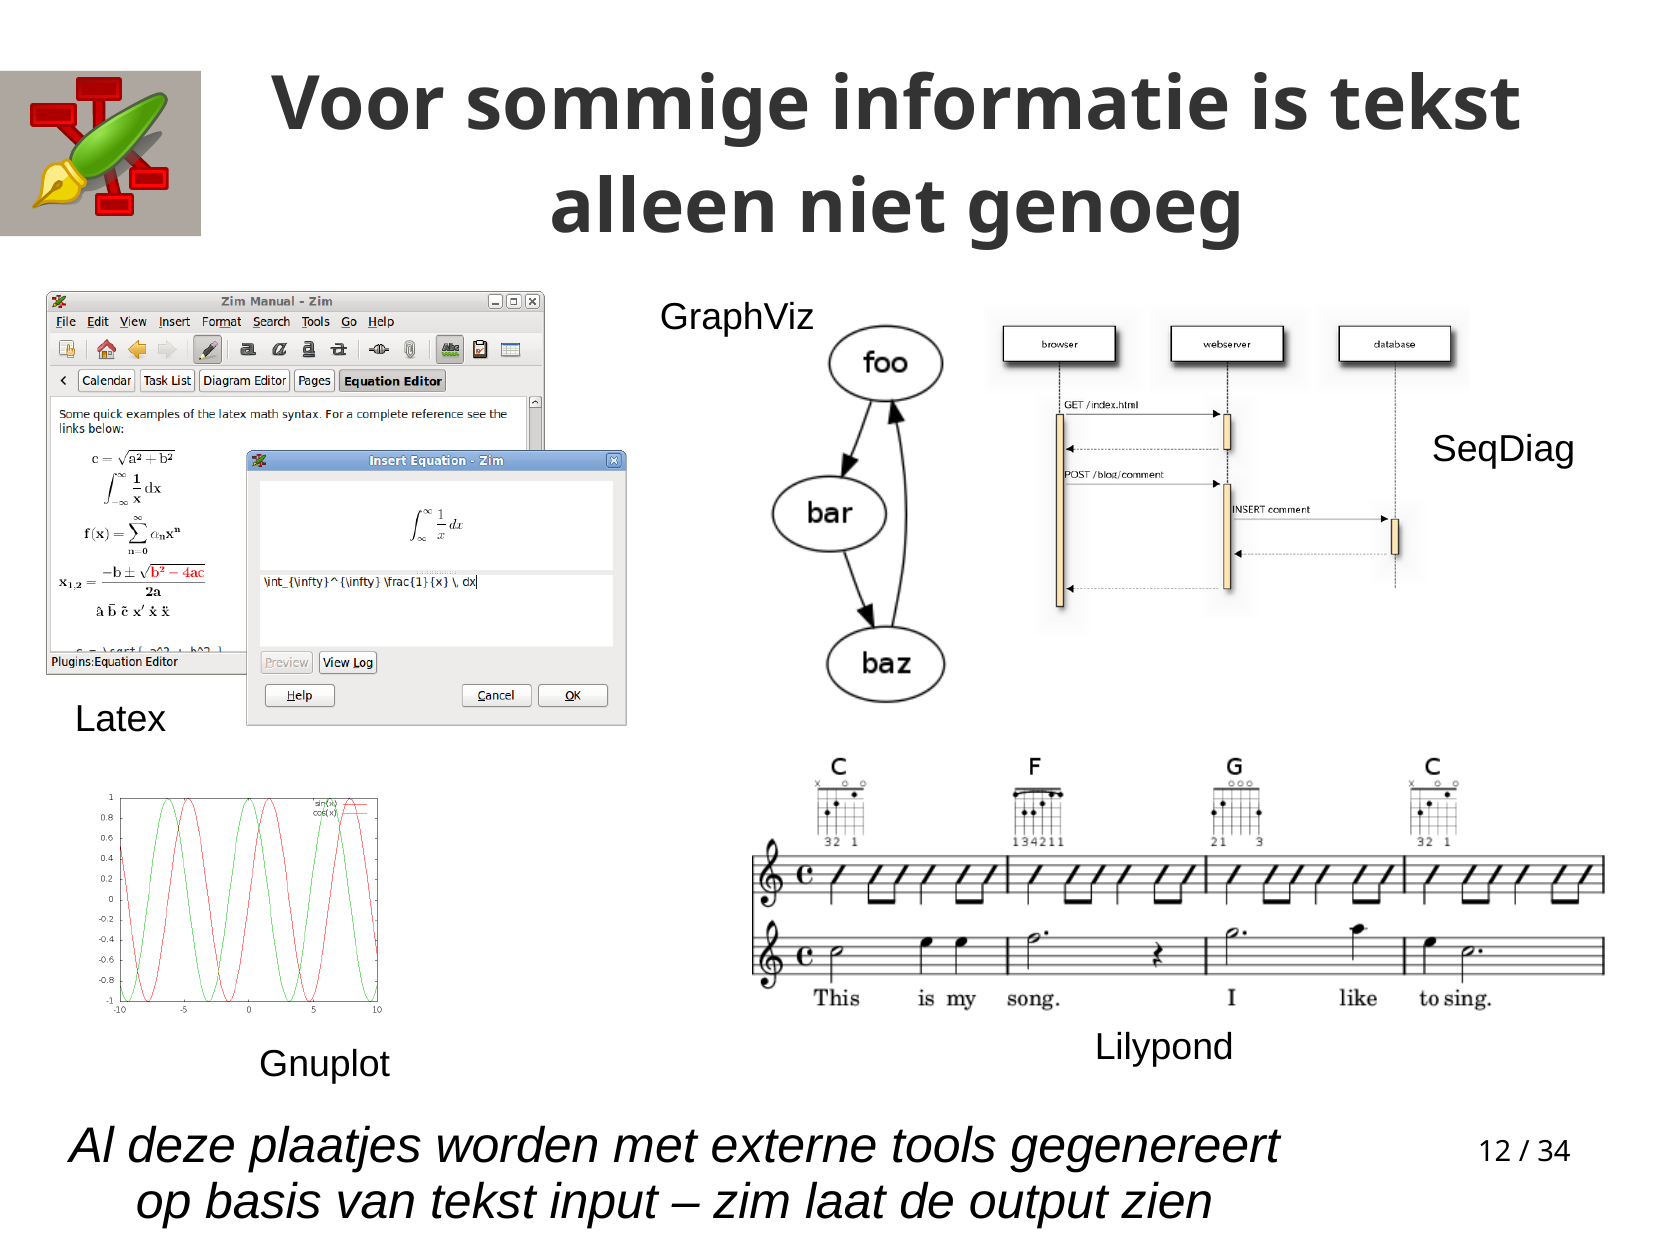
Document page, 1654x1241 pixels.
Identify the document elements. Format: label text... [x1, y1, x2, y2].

text_box Lilypond [1080, 1018, 1249, 1076]
title Voor sommige informatie is tekst alleen niet genoeg [224, 47, 1571, 257]
text_box SeqDiag [1417, 420, 1591, 477]
text_box Latex [60, 690, 182, 783]
text_box Gnuplot [244, 1035, 406, 1092]
picture [752, 749, 1654, 1012]
picture [765, 318, 953, 711]
picture [45, 290, 627, 726]
text_box GraphViz [645, 288, 830, 346]
picture [80, 787, 391, 1021]
picture [982, 291, 1471, 658]
text_box Al deze plaatjes worden met externe tools gegenereert op basis van tekst input – zim laat de output zien [54, 1110, 1336, 1241]
